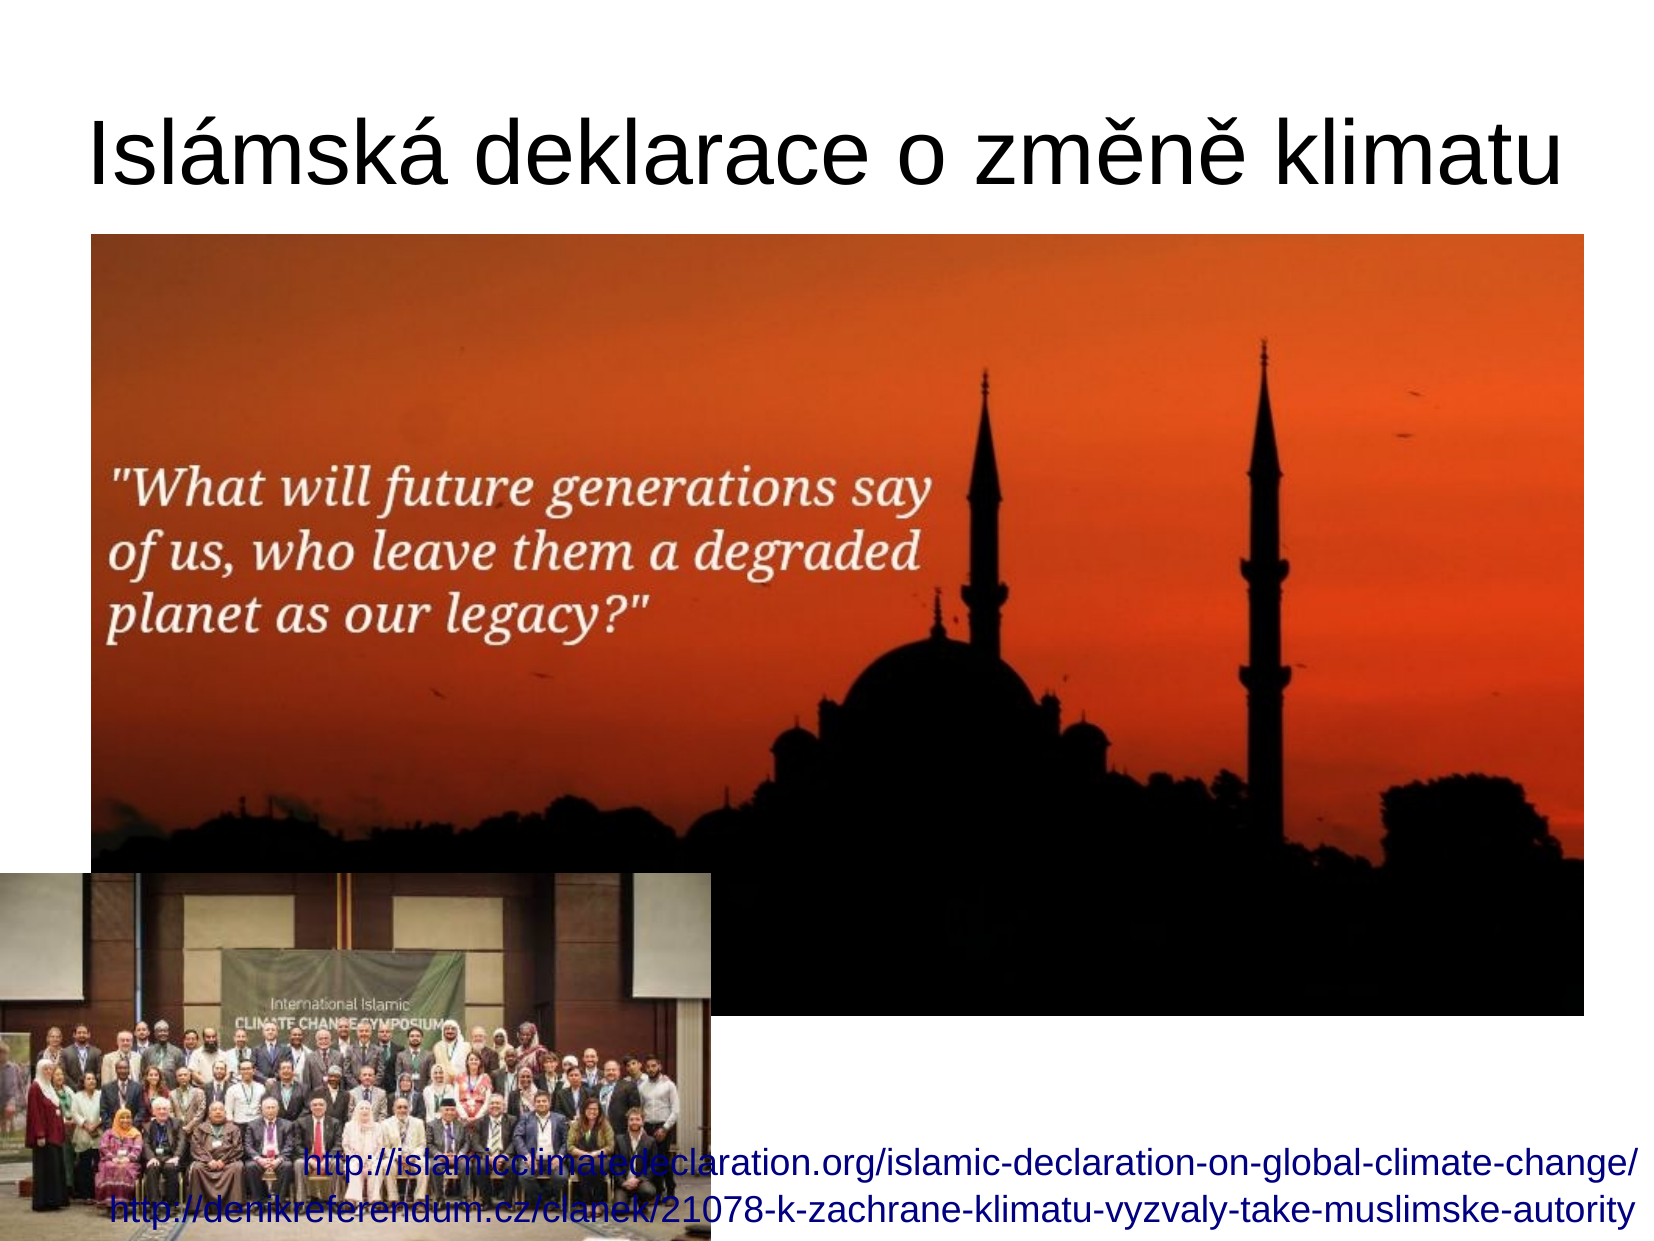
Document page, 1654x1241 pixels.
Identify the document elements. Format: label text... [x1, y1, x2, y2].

title Islámská deklarace o změně klimatu [82, 49, 1571, 257]
text_box http://denikreferendum.cz/clanek/21078-k-zachrane-klimatu-vyzvaly-take-muslimske-autority [94, 1181, 1651, 1238]
text_box http://islamicclimatedeclaration.org/islamic-declaration-on-global-climate-change/ [287, 1133, 1654, 1191]
picture [0, 234, 1584, 1241]
